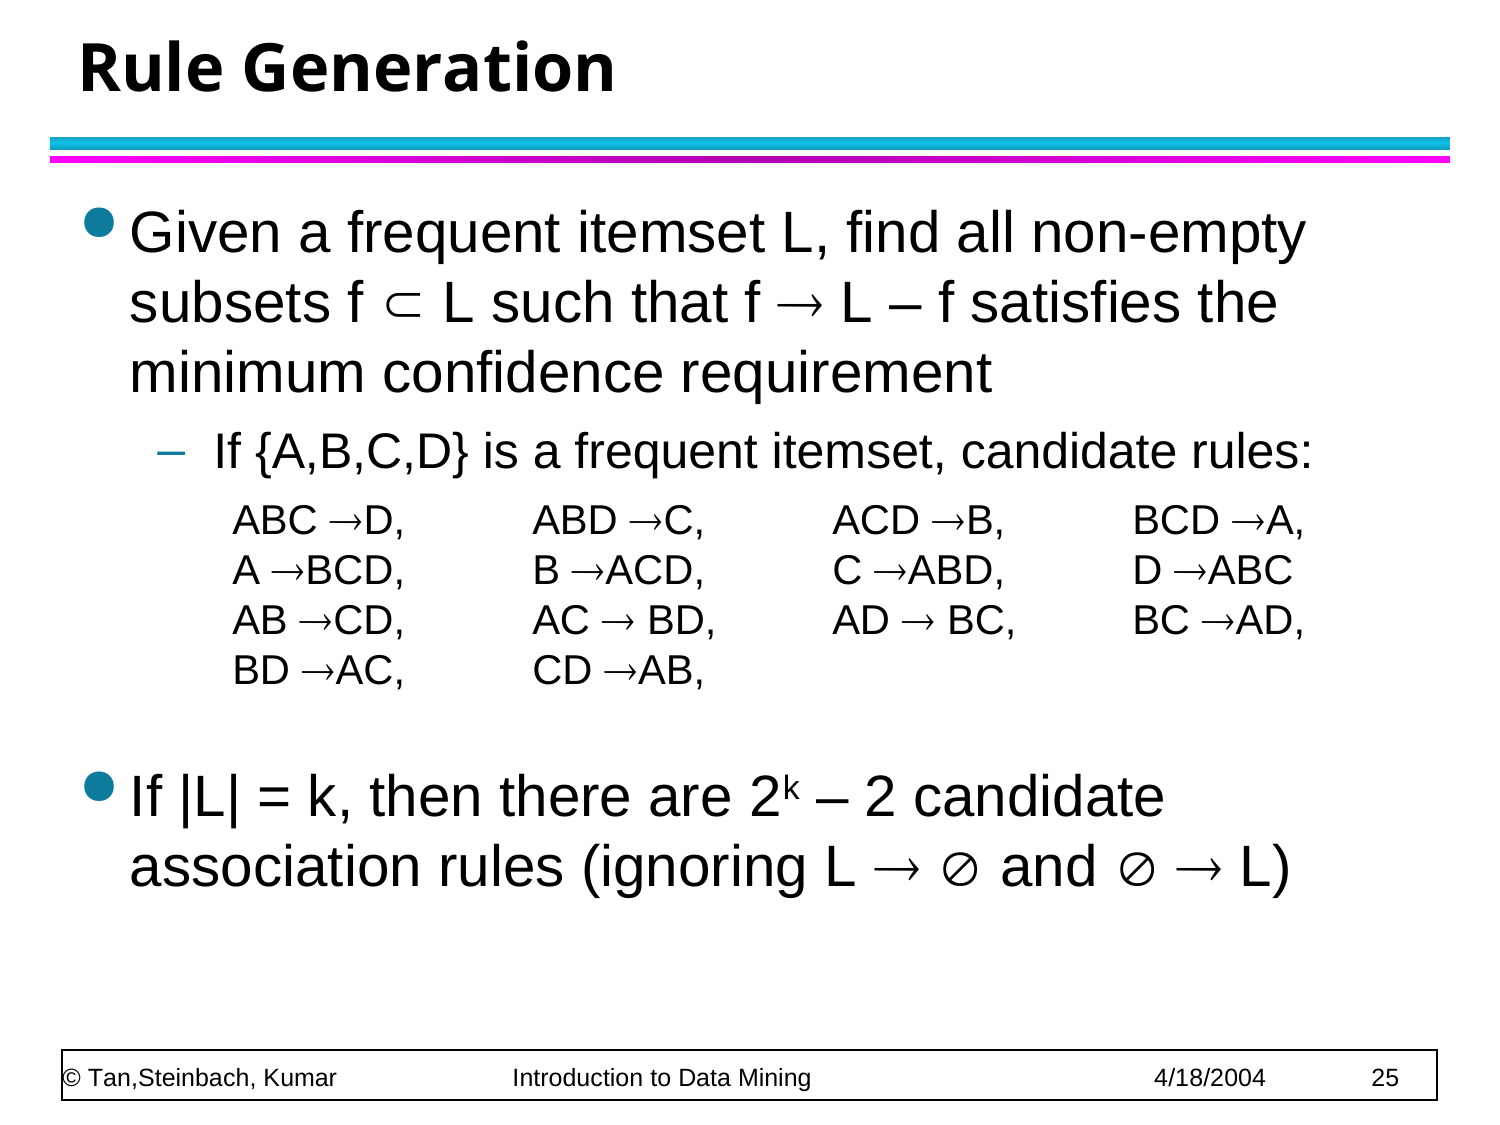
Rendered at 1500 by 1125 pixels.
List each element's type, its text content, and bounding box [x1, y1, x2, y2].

list Given a frequent itemset L, find all non-empty subsets f  L such that f  L – f satisfies the minimum confidence requirement If {A,B,C,D} is a frequent itemset, candidate rules: ABC D, ABD C, ACD B, BCD A, A BCD, B ACD, C ABD, D ABC AB CD, AC  BD, AD  BC, BC AD, BD AC, CD AB, If |L| = k, then there are 2k – 2 candidate association rules (ignoring L   and   L) [67, 187, 1432, 1038]
title Rule Generation [62, 22, 1421, 113]
